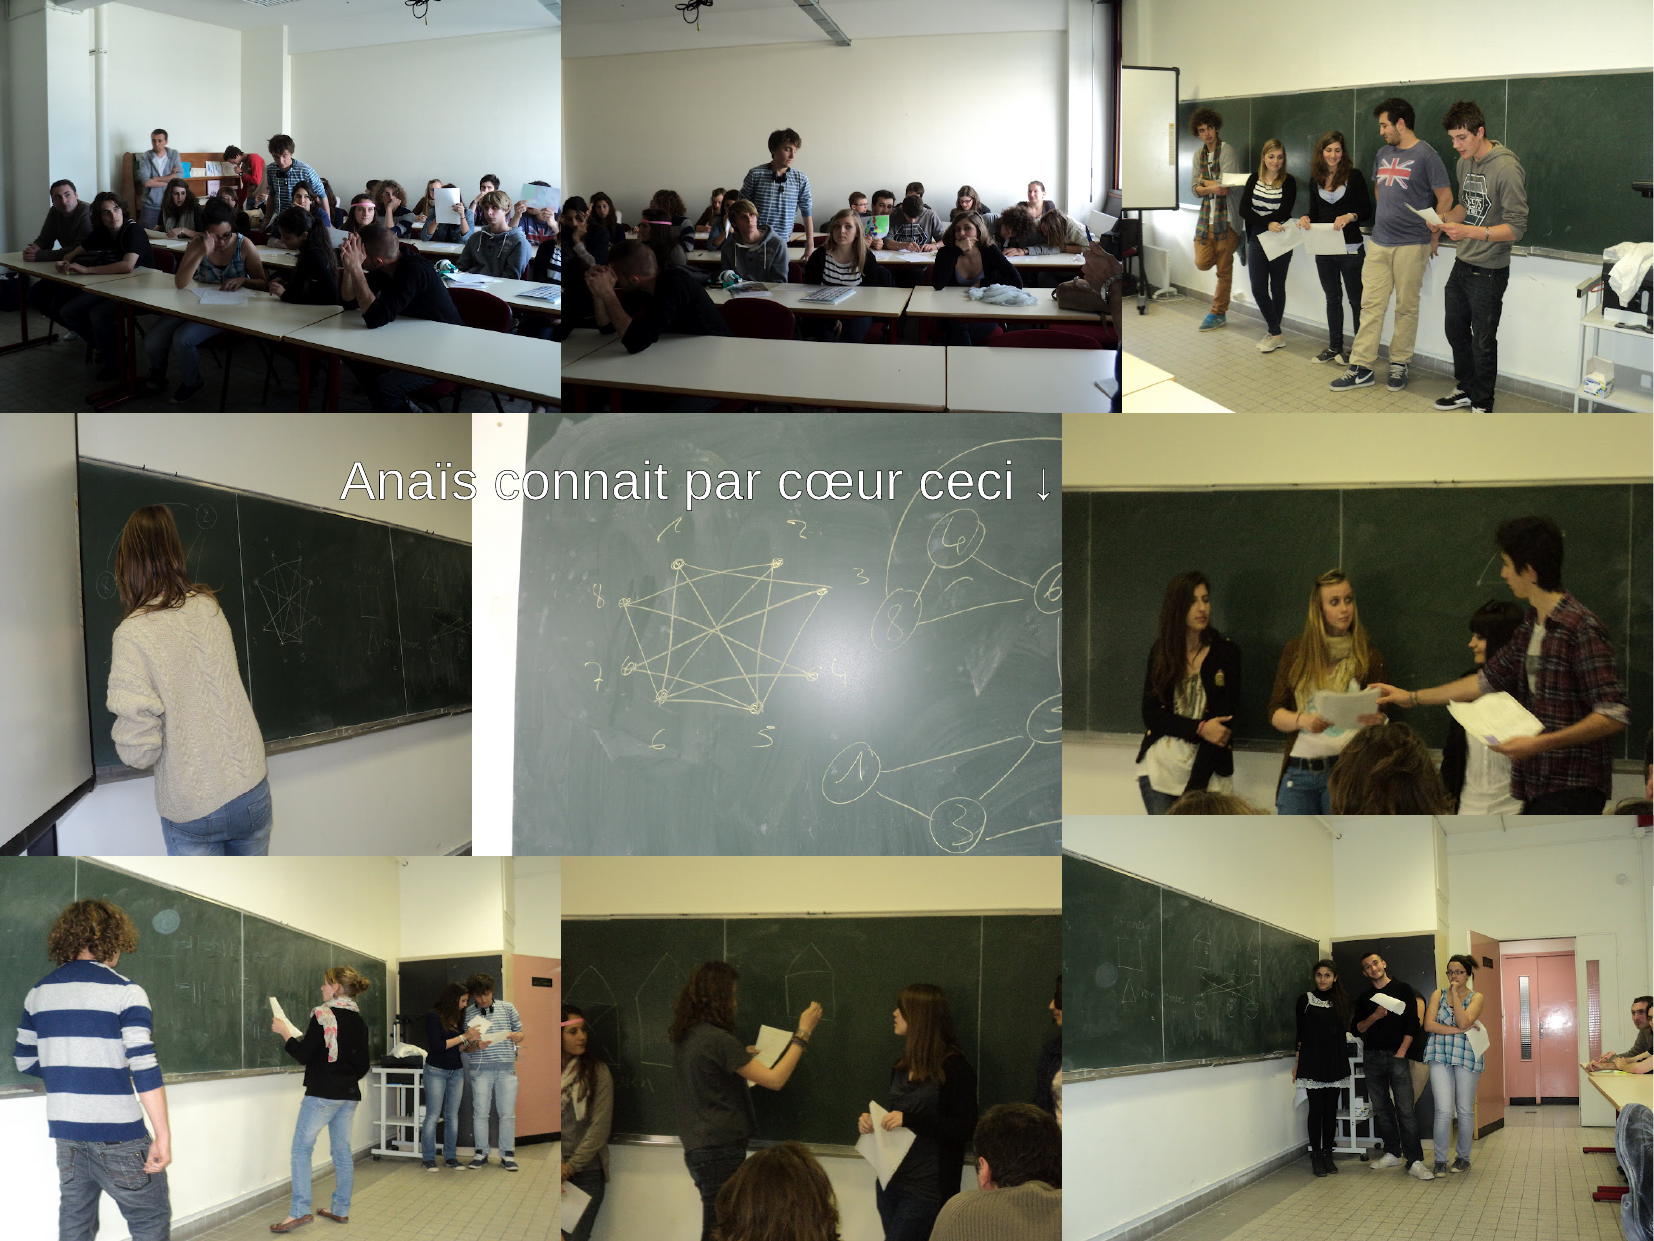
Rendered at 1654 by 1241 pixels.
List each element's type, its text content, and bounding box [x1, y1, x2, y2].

text_box Anaïs connait par cœur ceci ↓ [324, 442, 1062, 579]
picture [0, 0, 1654, 1241]
